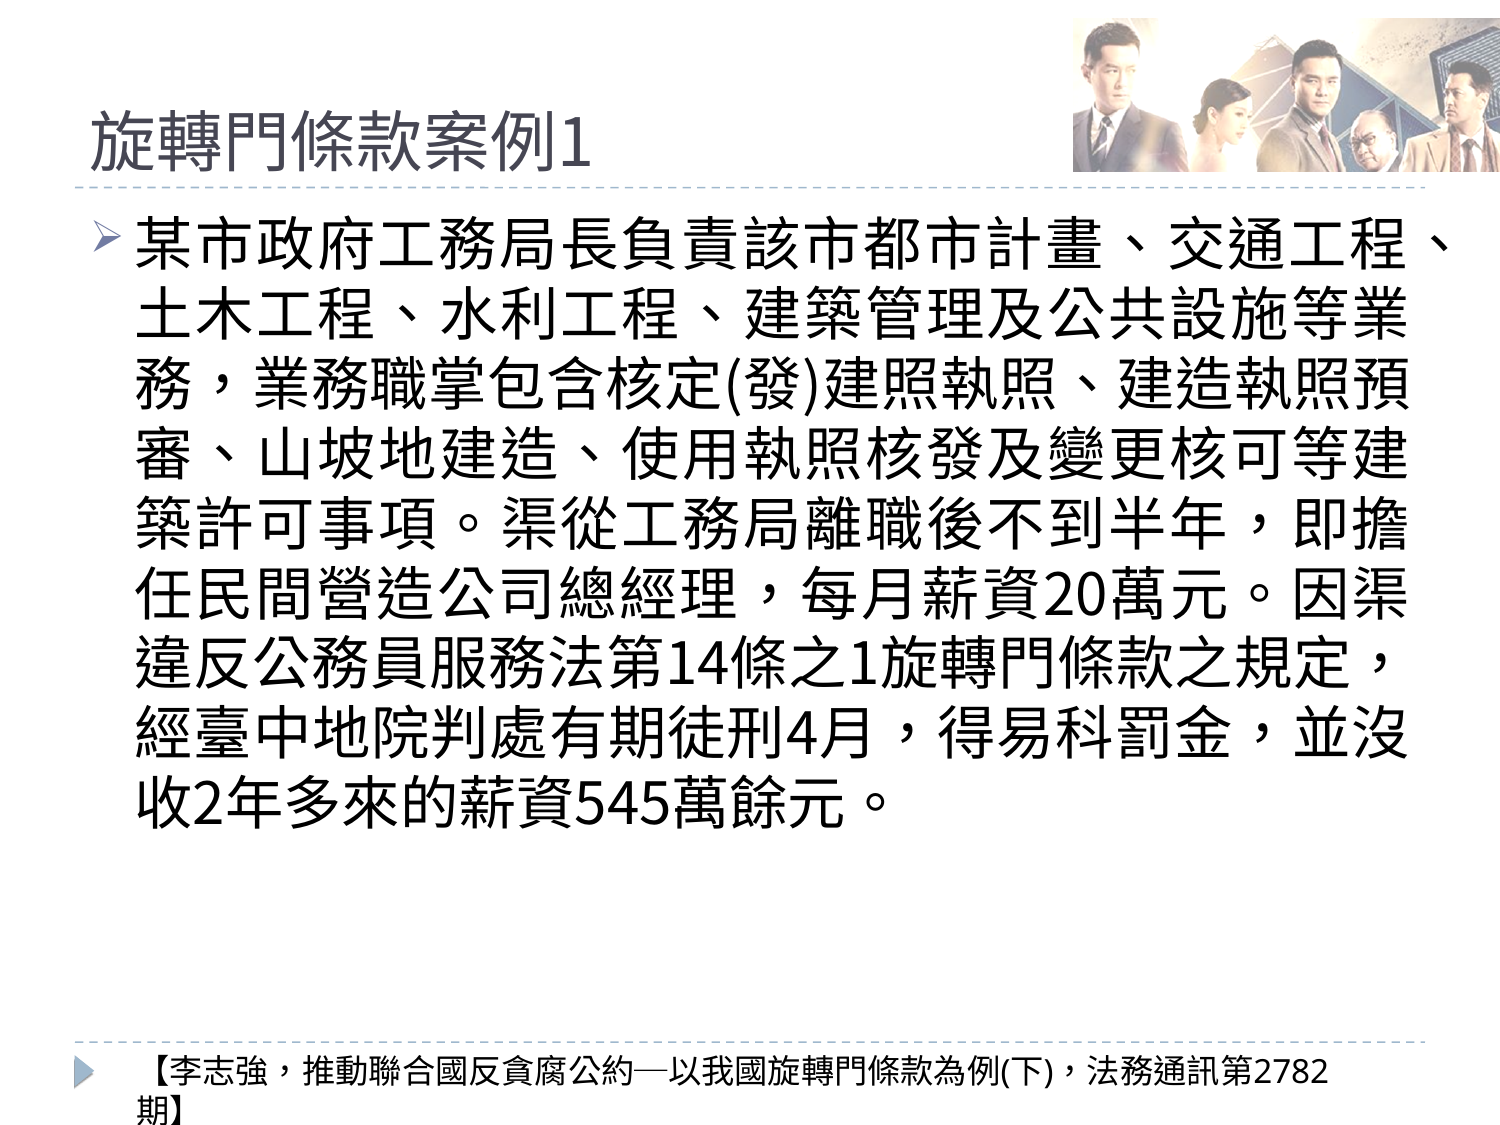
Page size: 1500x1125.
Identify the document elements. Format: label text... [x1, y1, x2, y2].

text_box 【李志強，推動聯合國反貪腐公約─以我國旋轉門條款為例(下)，法務通訊第2782期】 [121, 1042, 1409, 1125]
list 某市政府工務局長負責該市都市計畫、交通工程、土木工程、水利工程、建築管理及公共設施等業務，業務職掌包含核定(發)建照執照、建造執照預審、山坡地建造、使用執照核發及變更核可等建築許可事項。渠從工務局離職後不到半年，即擔任民間營造公司總經理，每月薪資20萬元。因渠違反公務員服務法第14條之1旋轉門條款之規定，經臺中地院判處有期徒刑4月，得易科罰金，並沒收2年多來的薪資545萬餘元。 [75, 200, 1425, 1010]
picture [1073, 18, 1500, 172]
title 旋轉門條款案例1 [75, 24, 1425, 188]
